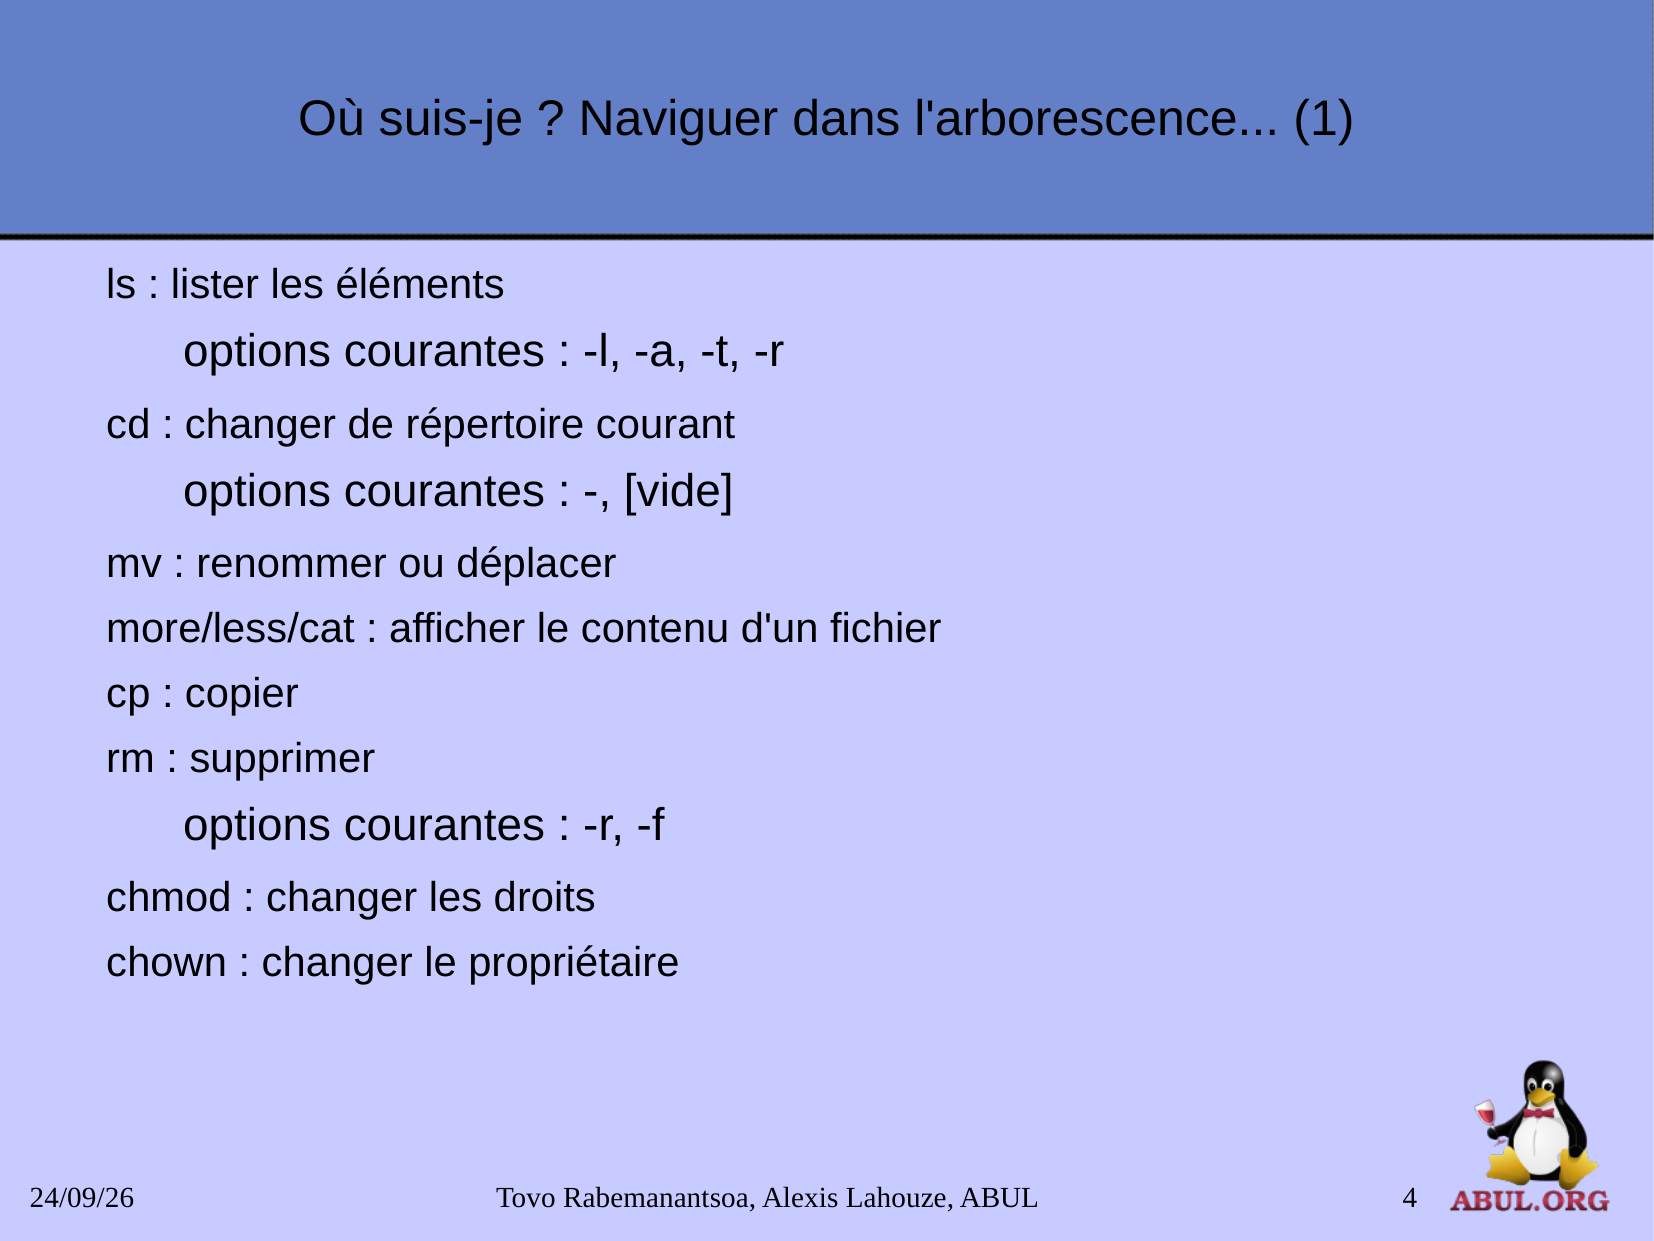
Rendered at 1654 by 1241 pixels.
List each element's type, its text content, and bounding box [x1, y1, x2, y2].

picture [0, 0, 1654, 1241]
list ls : lister les éléments options courantes : -l, -a, -t, -r cd : changer de répertoire courant options courantes : -, [vide] mv : renommer ou déplacer more/less/cat : afficher le contenu d'un fichier cp : copier rm : supprimer options courantes : -r, -f chmod : changer les droits chown : changer le propriétaire [88, 260, 1565, 1160]
title Où suis-je ? Naviguer dans l'arborescence... (1) [29, 29, 1625, 207]
